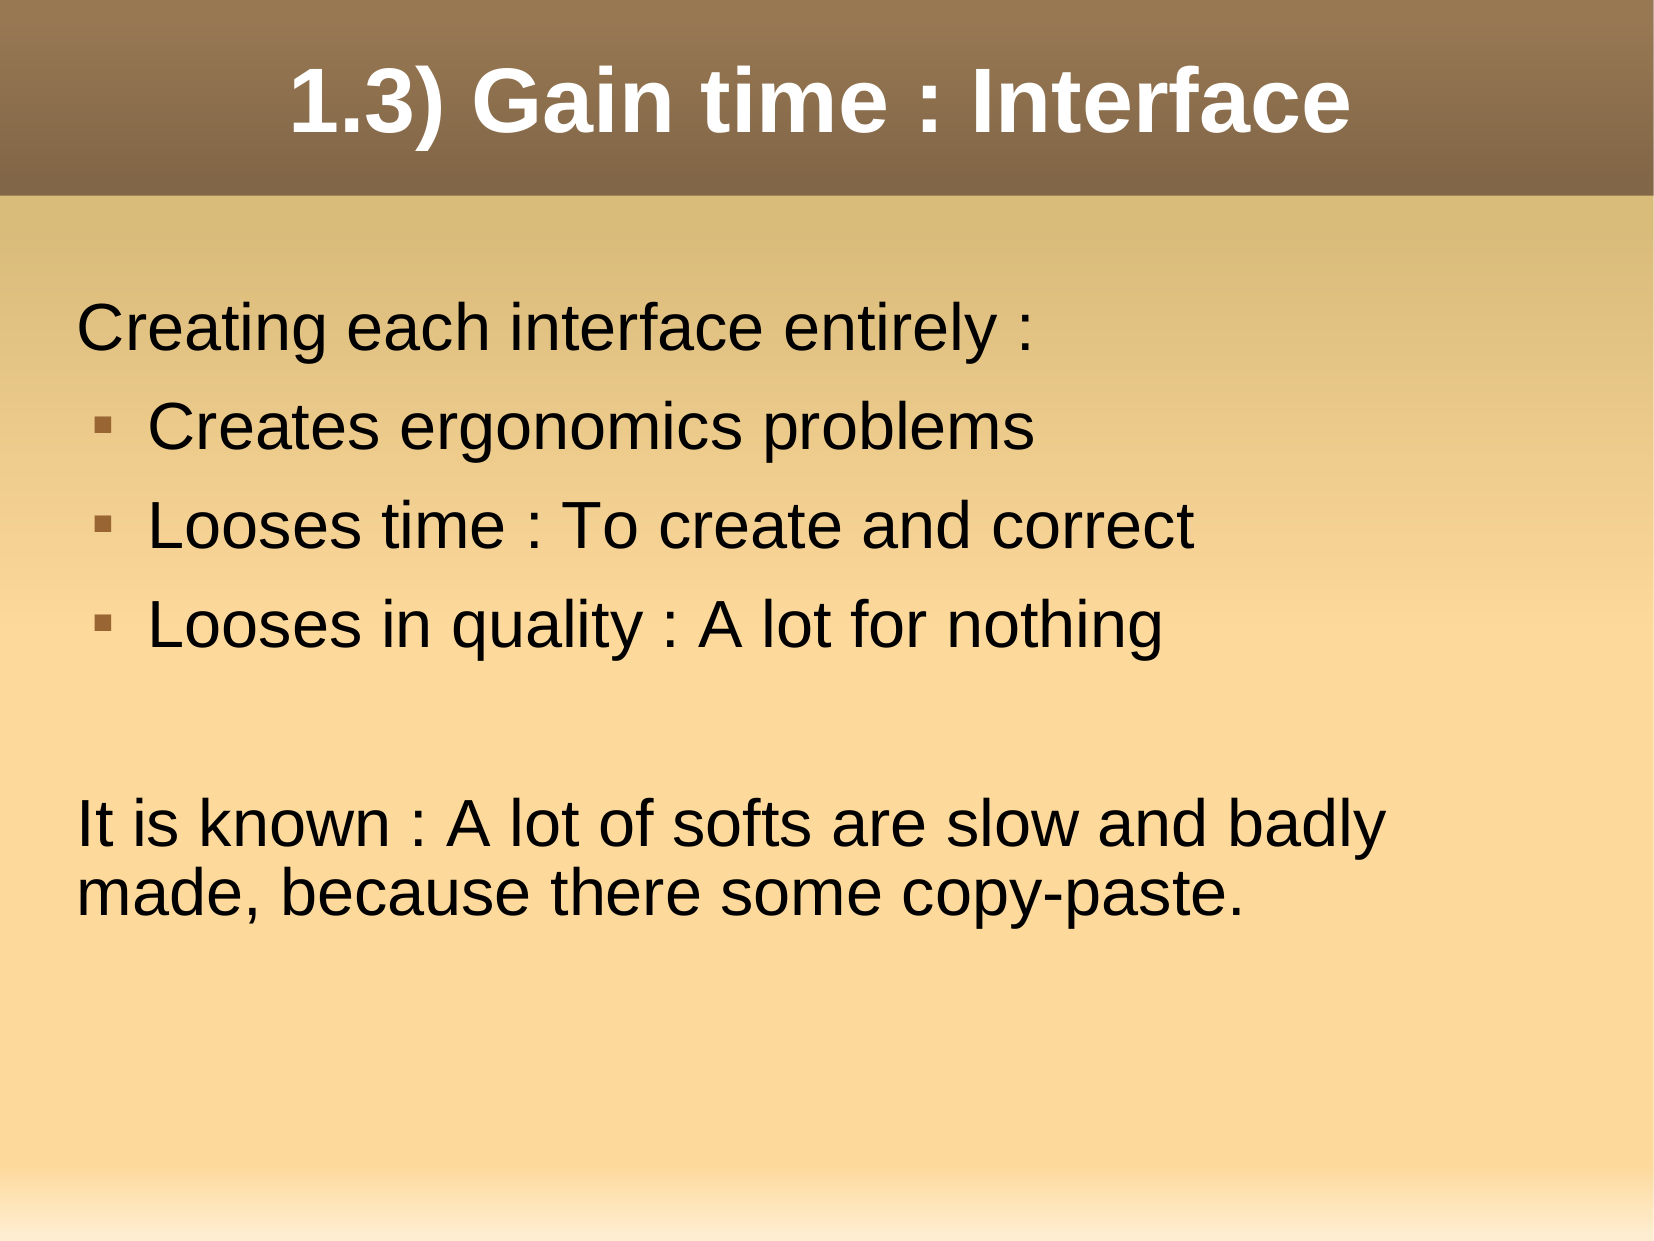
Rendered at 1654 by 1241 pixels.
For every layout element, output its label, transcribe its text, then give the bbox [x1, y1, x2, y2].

list Creating each interface entirely : Creates ergonomics problems Looses time : To create and correct Looses in quality : A lot for nothing It is known : A lot of softs are slow and badly made, because there some copy-paste. [76, 295, 1565, 1099]
picture [0, 0, 1654, 1241]
title 1.3) Gain time : Interface [76, 7, 1565, 200]
